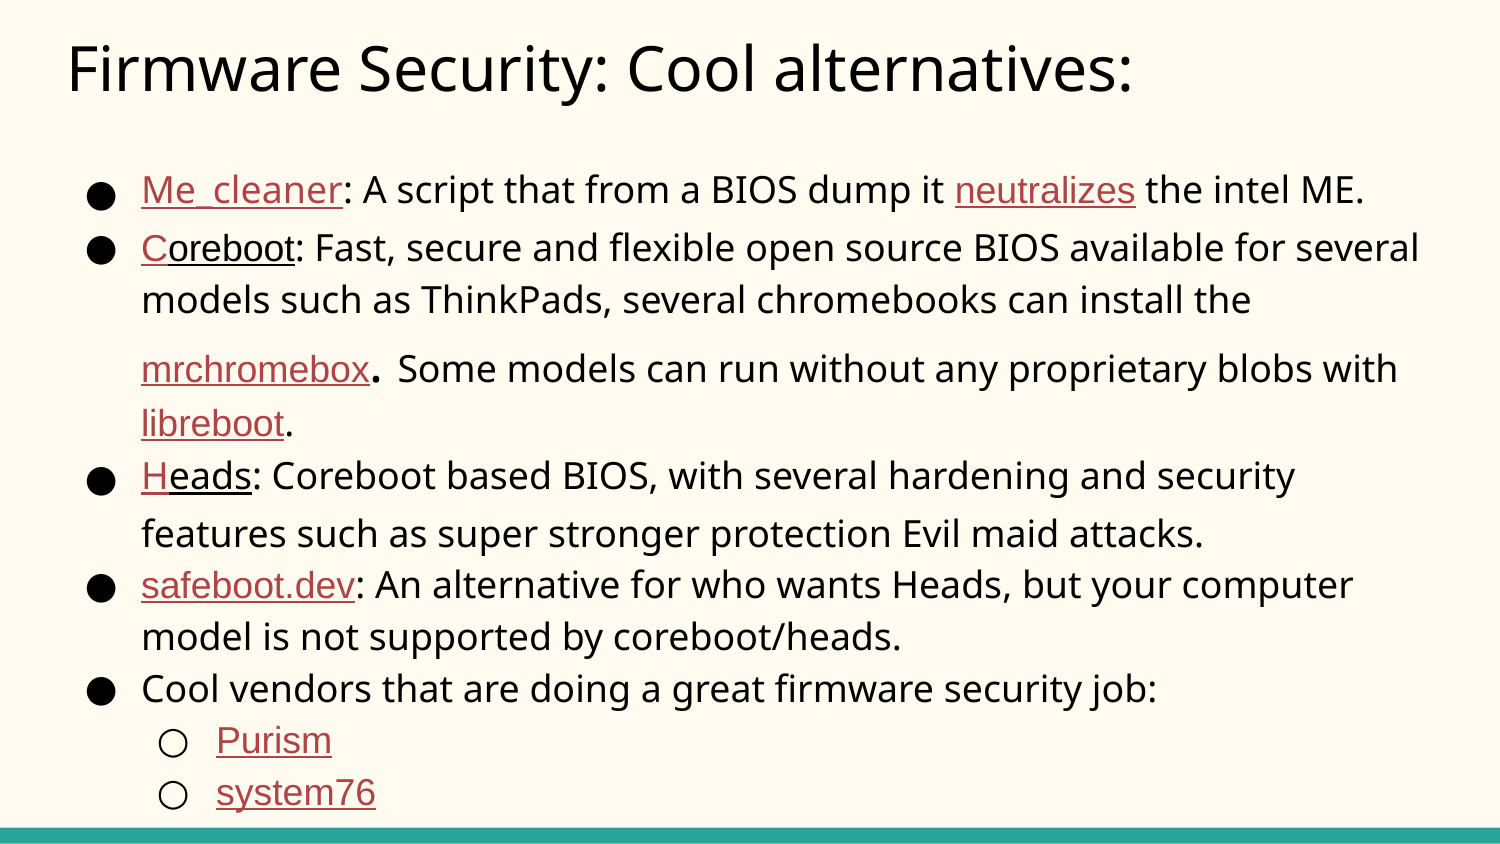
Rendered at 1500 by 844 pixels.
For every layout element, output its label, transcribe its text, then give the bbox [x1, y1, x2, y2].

list Me_cleaner: A script that from a BIOS dump it neutralizes the intel ME. Coreboot: Fast, secure and flexible open source BIOS available for several models such as ThinkPads, several chromebooks can install the mrchromebox. Some models can run without any proprietary blobs with libreboot. Heads: Coreboot based BIOS, with several hardening and security features such as super stronger protection Evil maid attacks. safeboot.dev: An alternative for who wants Heads, but your computer model is not supported by coreboot/heads. Cool vendors that are doing a great firmware security job: Purism system76 [51, 143, 1449, 793]
title Firmware Security: Cool alternatives: [51, 13, 1449, 129]
